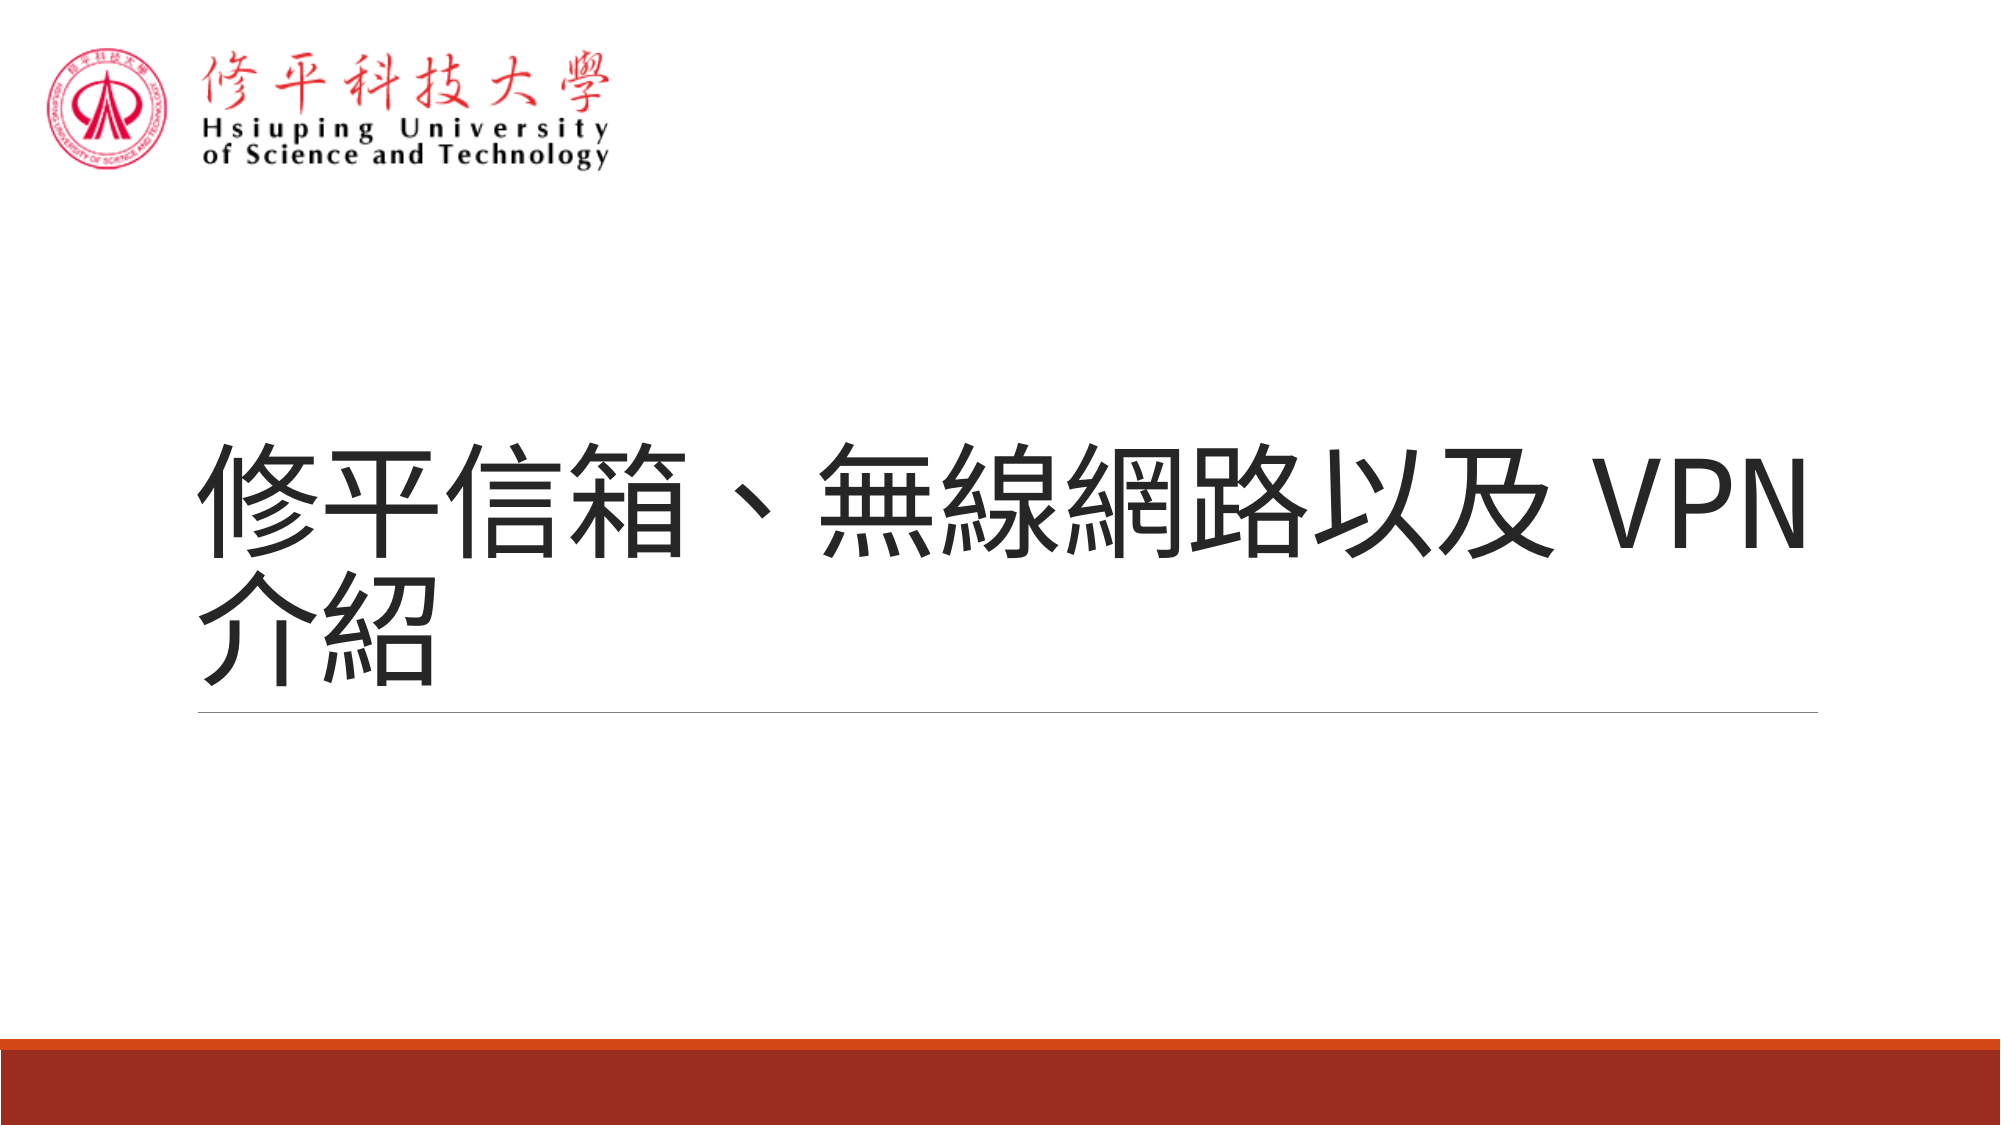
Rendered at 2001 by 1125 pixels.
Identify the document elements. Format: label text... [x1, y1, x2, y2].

title 修平信箱、無線網路以及VPN介紹 [180, 124, 1831, 710]
picture [39, 42, 623, 178]
